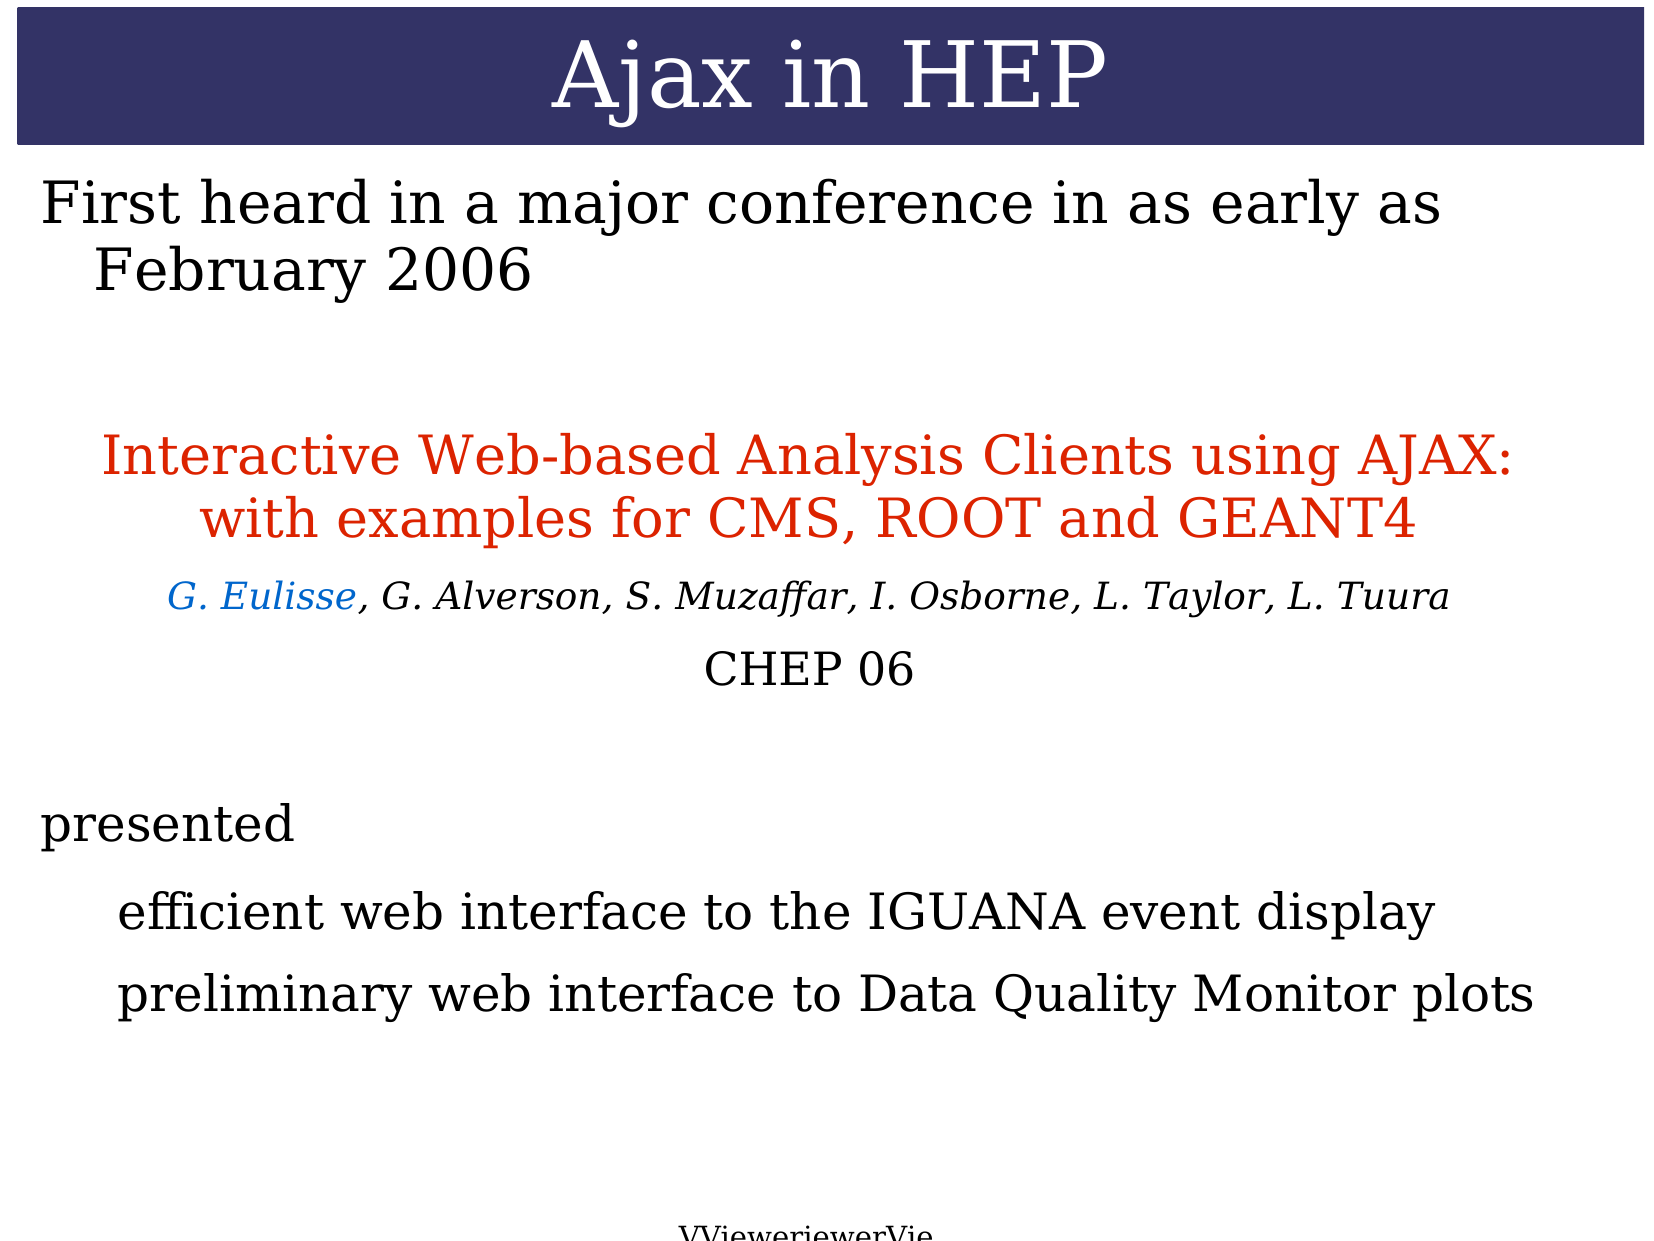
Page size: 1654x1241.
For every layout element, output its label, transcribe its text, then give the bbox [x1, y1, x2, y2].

text_box Interactive Web-based Analysis Clients using AJAX: with examples for CMS, ROOT and GEANT4 G. Eulisse, G. Alverson, S. Muzaffar, I. Osborne, L. Taylor, L. Tuura CHEP 06 [21, 416, 1597, 704]
title Ajax in HEP [17, 7, 1645, 145]
list First heard in a major conference in as early as February 2006 [23, 169, 1621, 338]
list presented efficient web interface to the IGUANA event display preliminary web interface to Data Quality Monitor plots [23, 795, 1621, 1052]
